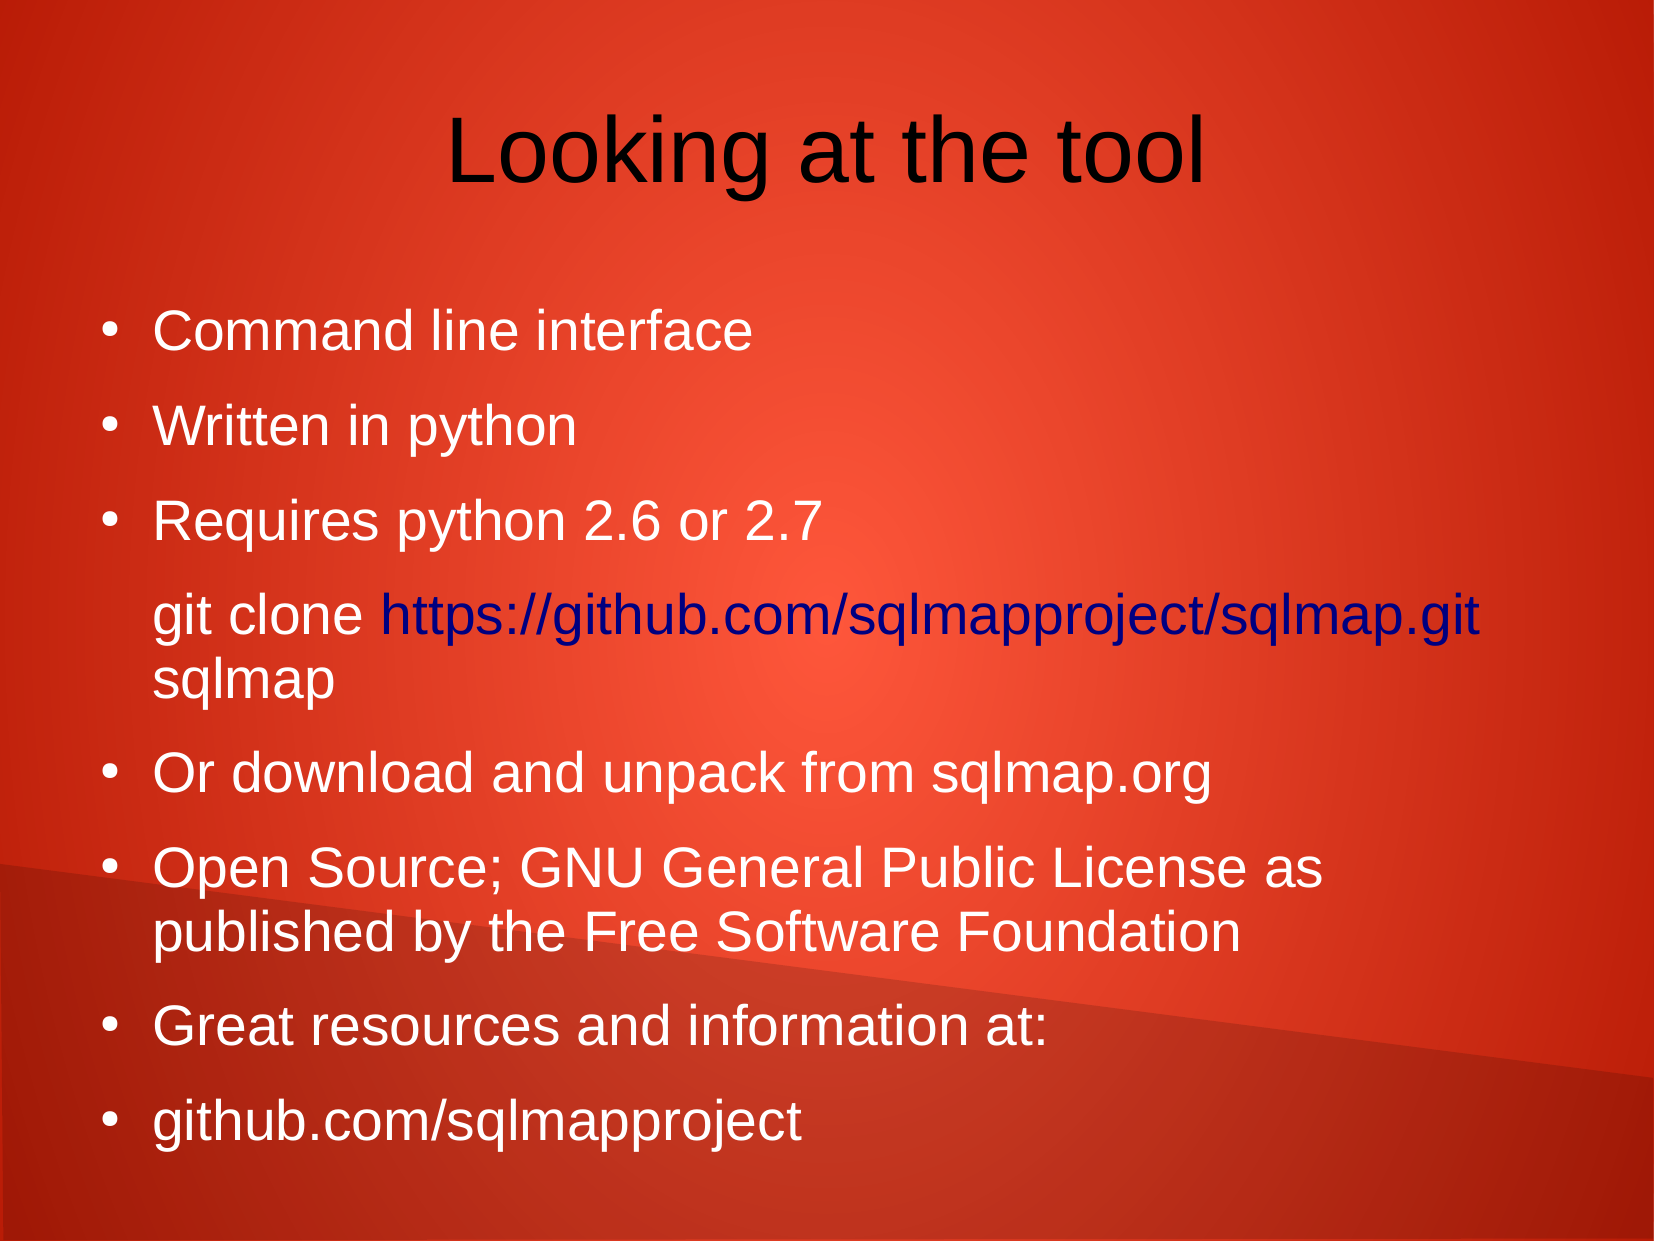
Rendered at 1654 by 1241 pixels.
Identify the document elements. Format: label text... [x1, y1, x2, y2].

list Command line interface Written in python Requires python 2.6 or 2.7 git clone https://github.com/sqlmapproject/sqlmap.git sqlmap Or download and unpack from sqlmap.org Open Source; GNU General Public License as published by the Free Software Foundation Great resources and information at: github.com/sqlmapproject [82, 299, 1571, 1156]
title Looking at the tool [82, 47, 1571, 252]
